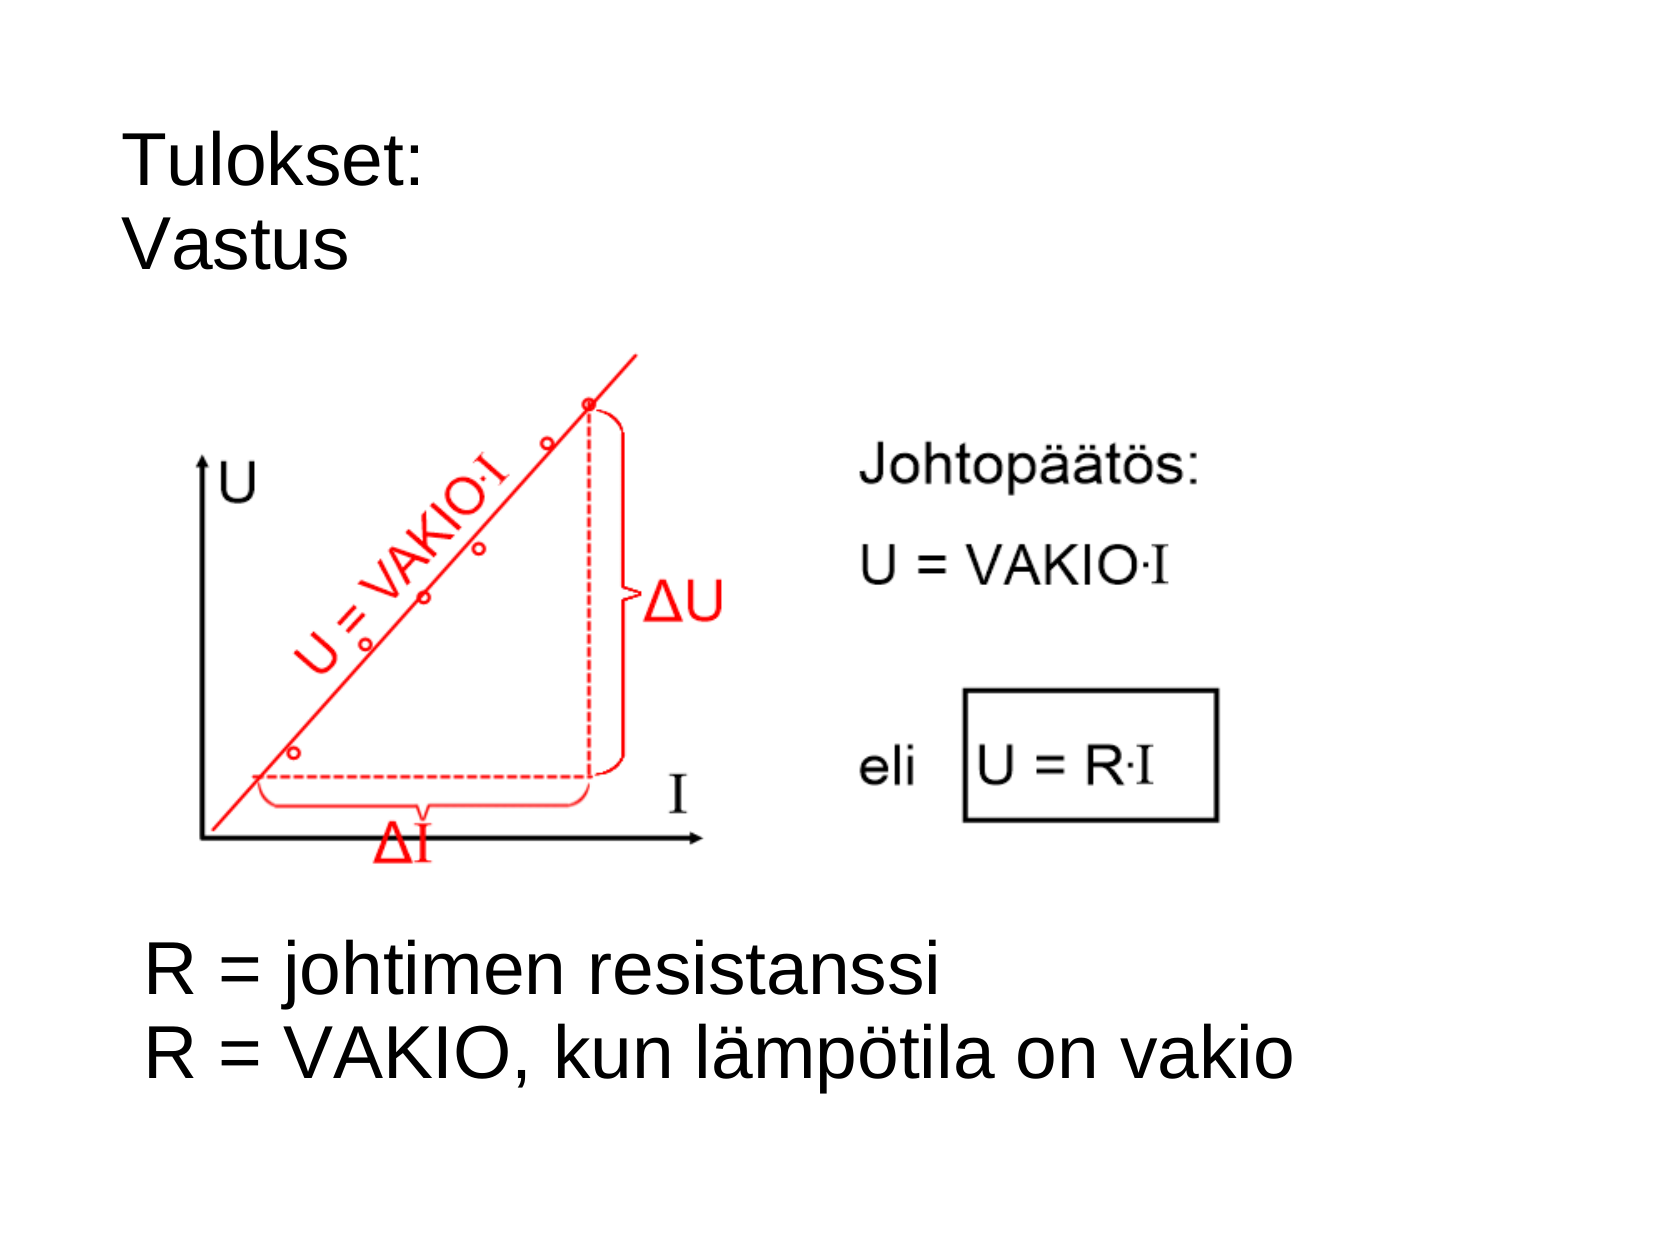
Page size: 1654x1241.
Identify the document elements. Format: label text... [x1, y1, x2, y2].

text_box Tulokset: Vastus [106, 106, 792, 319]
text_box R = johtimen resistanssi R = VAKIO, kun lämpötila on vakio [128, 920, 1312, 1193]
picture [158, 319, 1252, 906]
